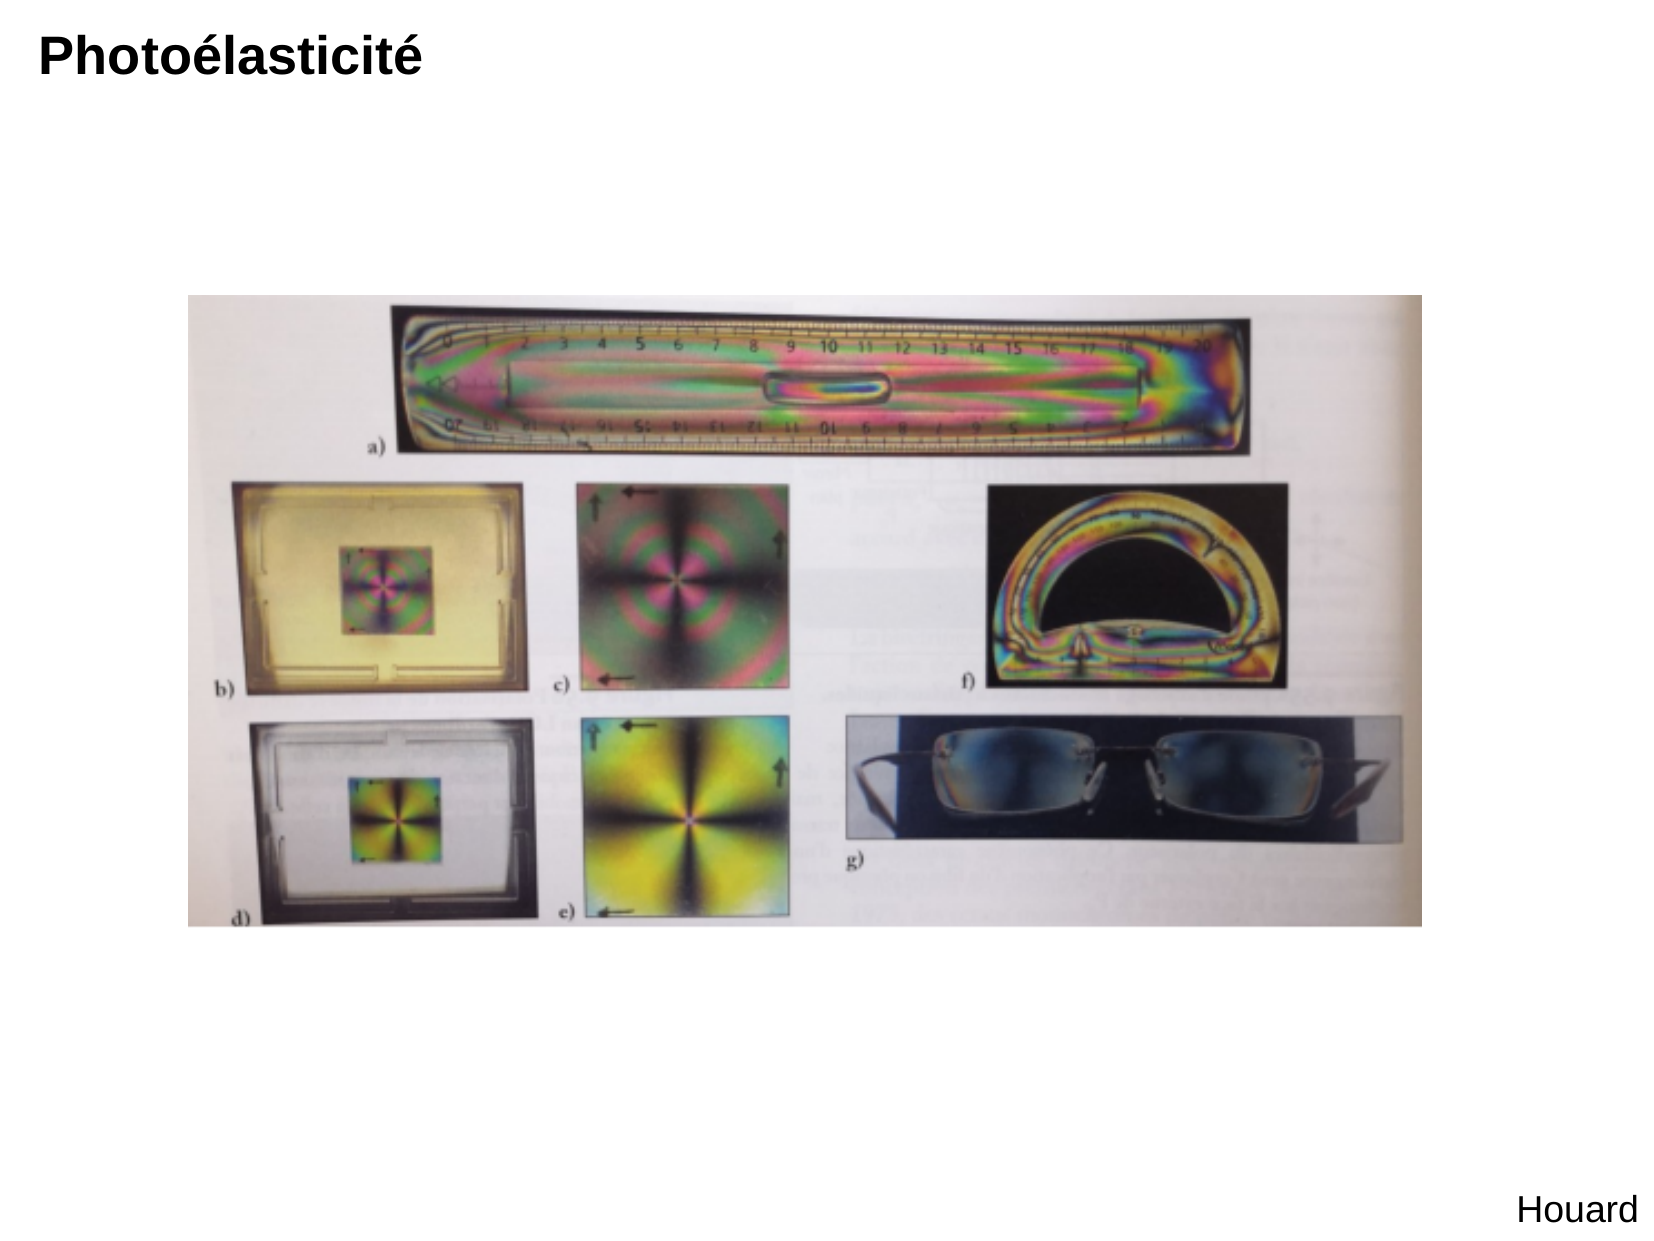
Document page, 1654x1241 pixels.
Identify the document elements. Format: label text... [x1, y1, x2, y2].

picture [188, 295, 1422, 934]
text_box Photoélasticité [23, 18, 631, 95]
text_box Houard [1240, 1181, 1654, 1239]
